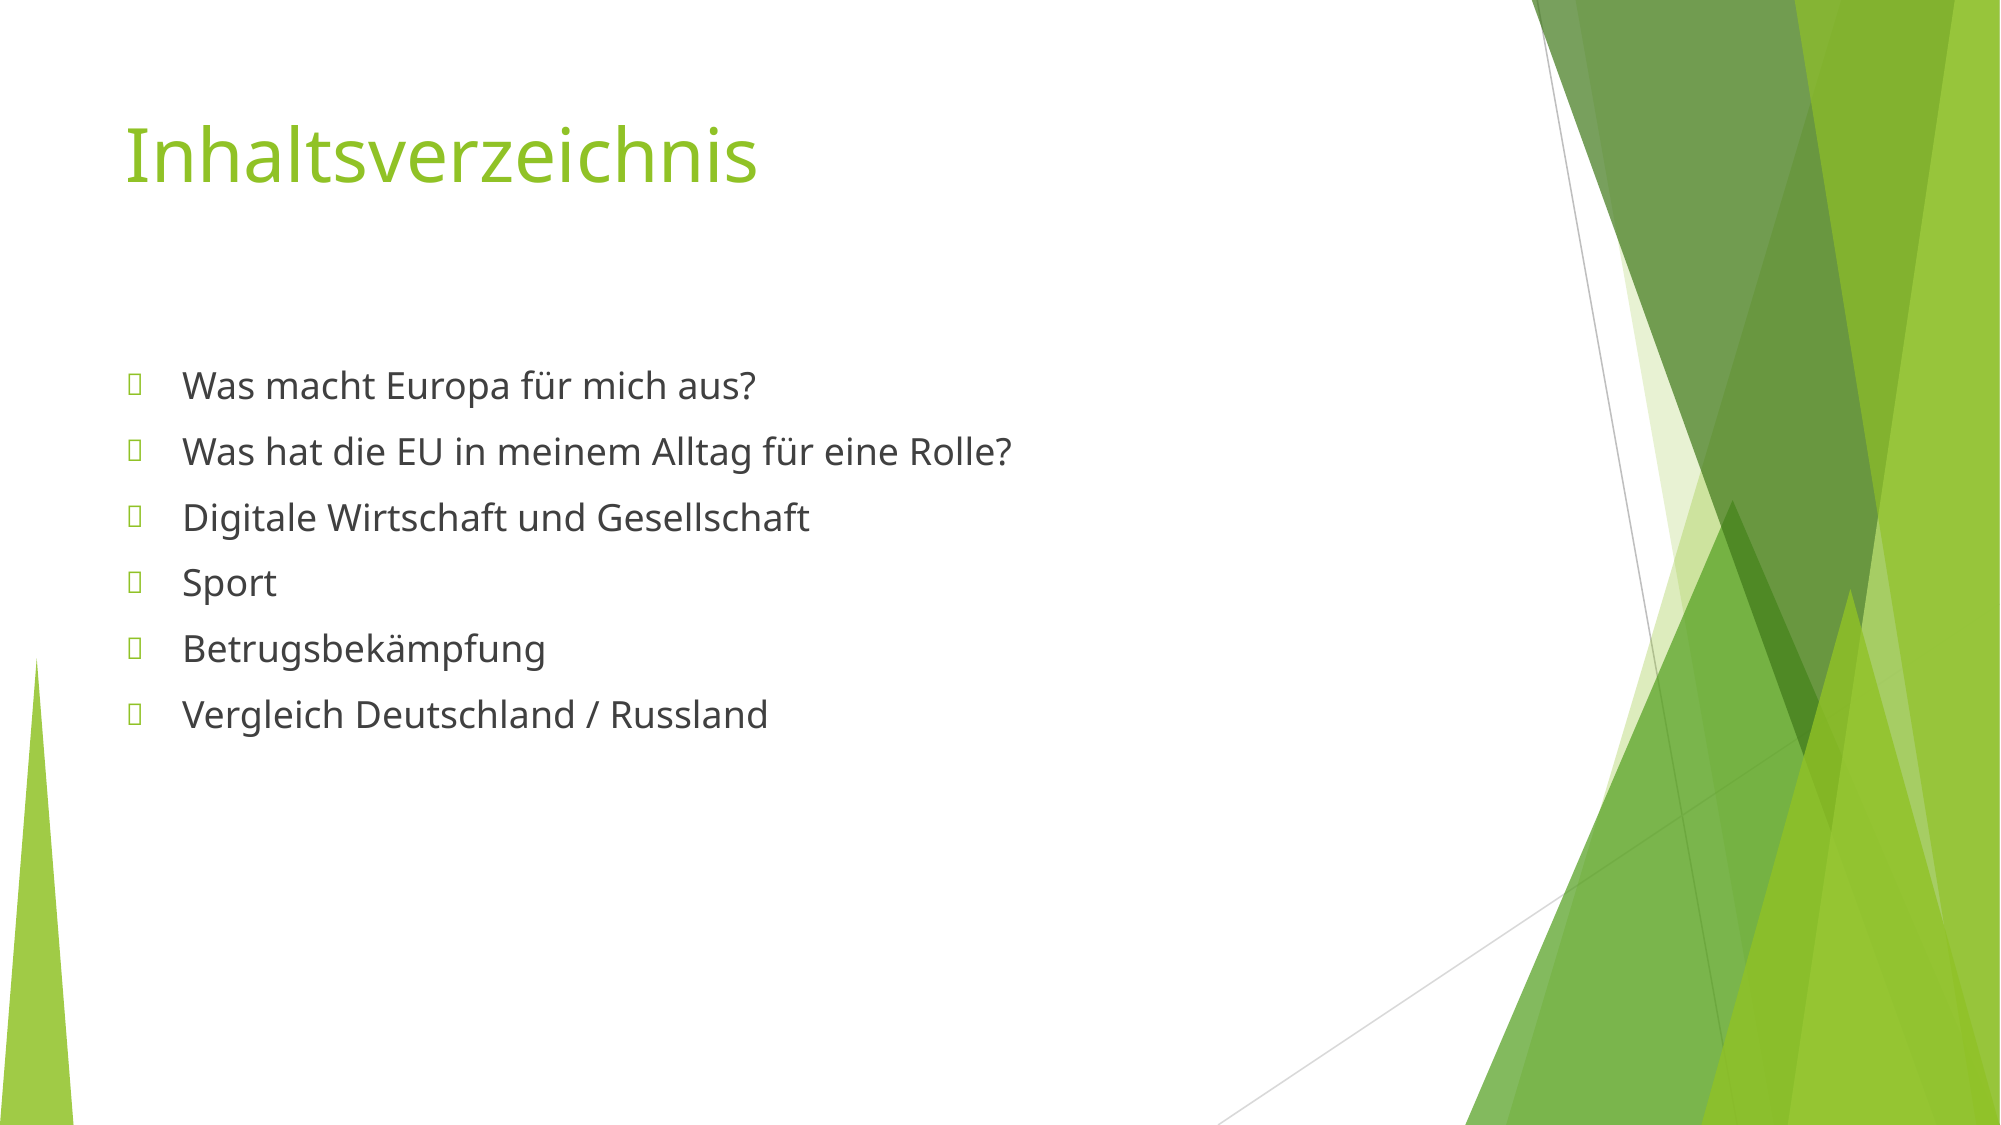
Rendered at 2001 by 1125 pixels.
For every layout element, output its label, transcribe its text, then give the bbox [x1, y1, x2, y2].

list Was macht Europa für mich aus? Was hat die EU in meinem Alltag für eine Rolle? Digitale Wirtschaft und Gesellschaft Sport Betrugsbekämpfung Vergleich Deutschland / Russland [111, 354, 1522, 992]
title Inhaltsverzeichnis [111, 99, 1522, 317]
